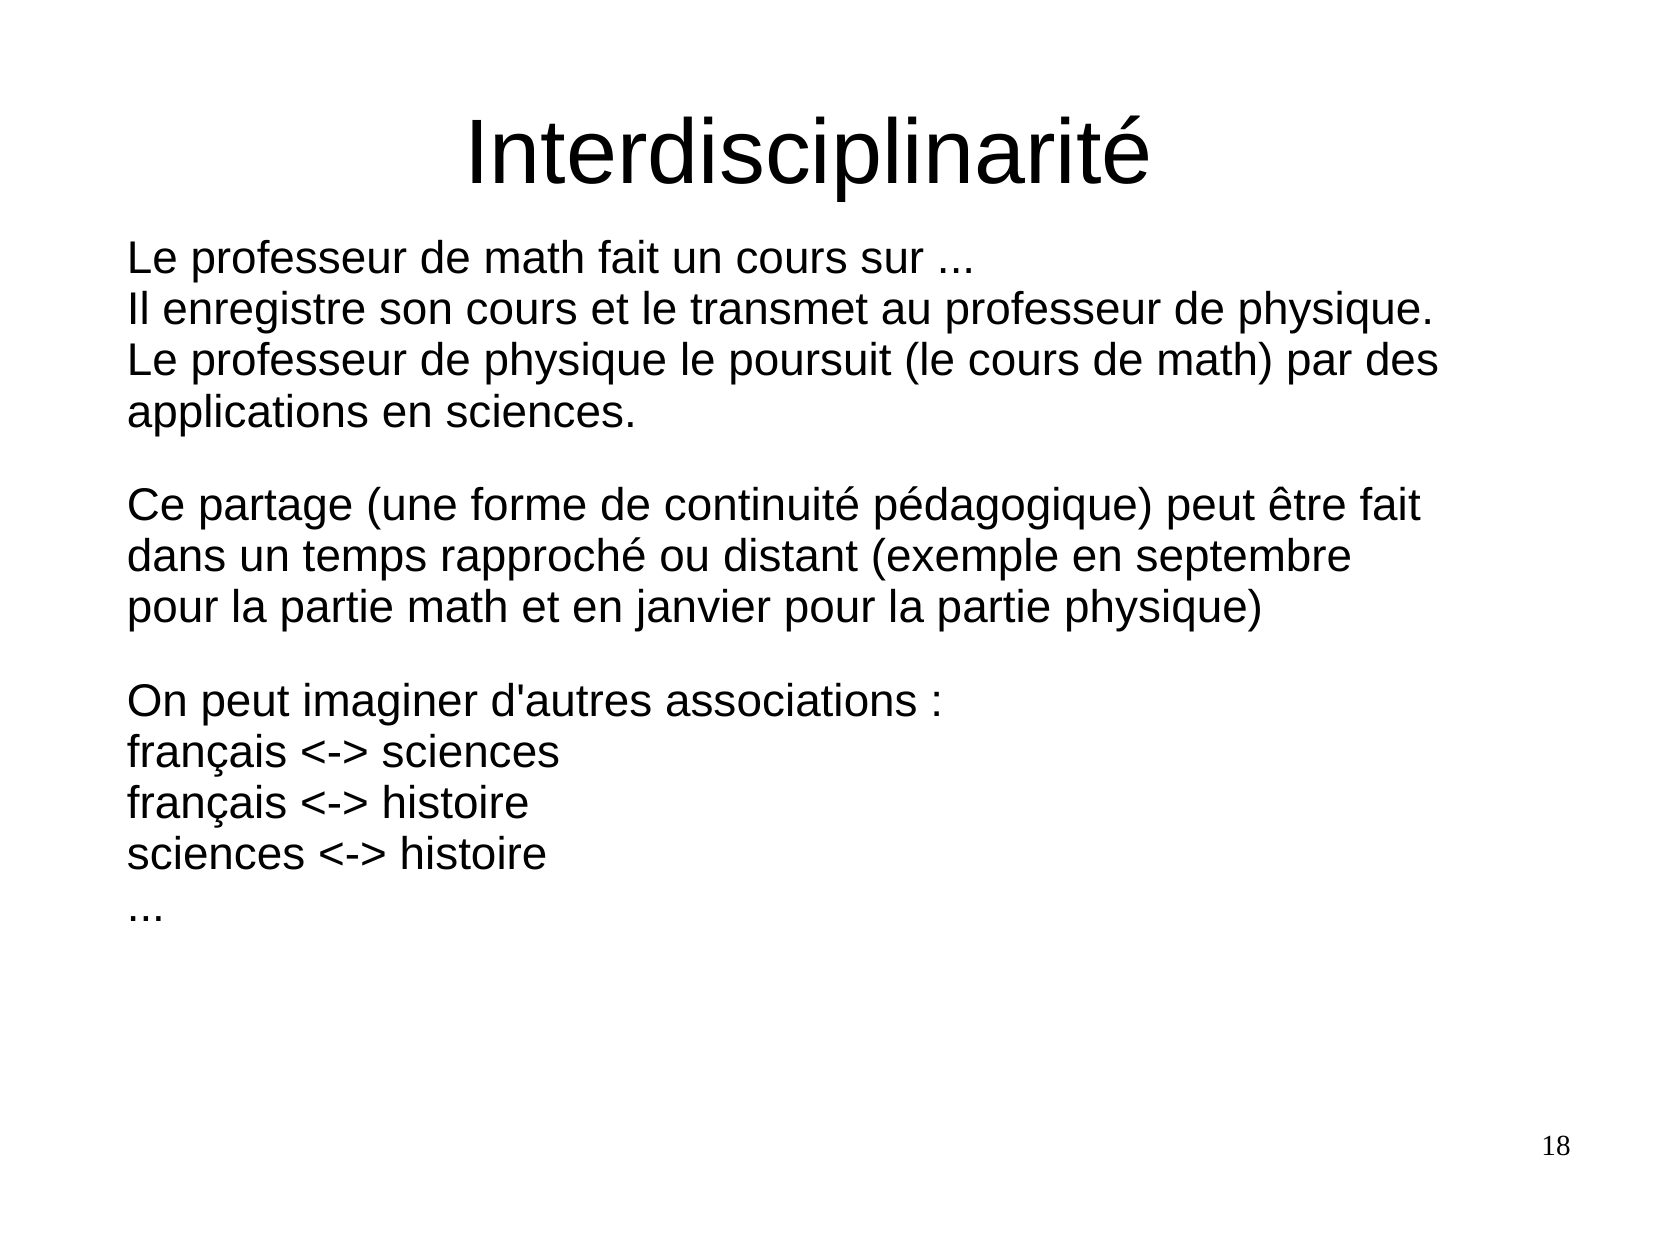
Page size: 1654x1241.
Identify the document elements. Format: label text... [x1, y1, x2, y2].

text_box Le professeur de math fait un cours sur ... Il enregistre son cours et le transmet au professeur de physique. Le professeur de physique le poursuit (le cours de math) par des applications en sciences. Ce partage (une forme de continuité pédagogique) peut être fait dans un temps rapproché ou distant (exemple en septembre pour la partie math et en janvier pour la partie physique) On peut imaginer d'autres associations : français <-> sciences français <-> histoire sciences <-> histoire ... [112, 224, 1459, 939]
title Interdisciplinarité [82, 90, 1536, 213]
